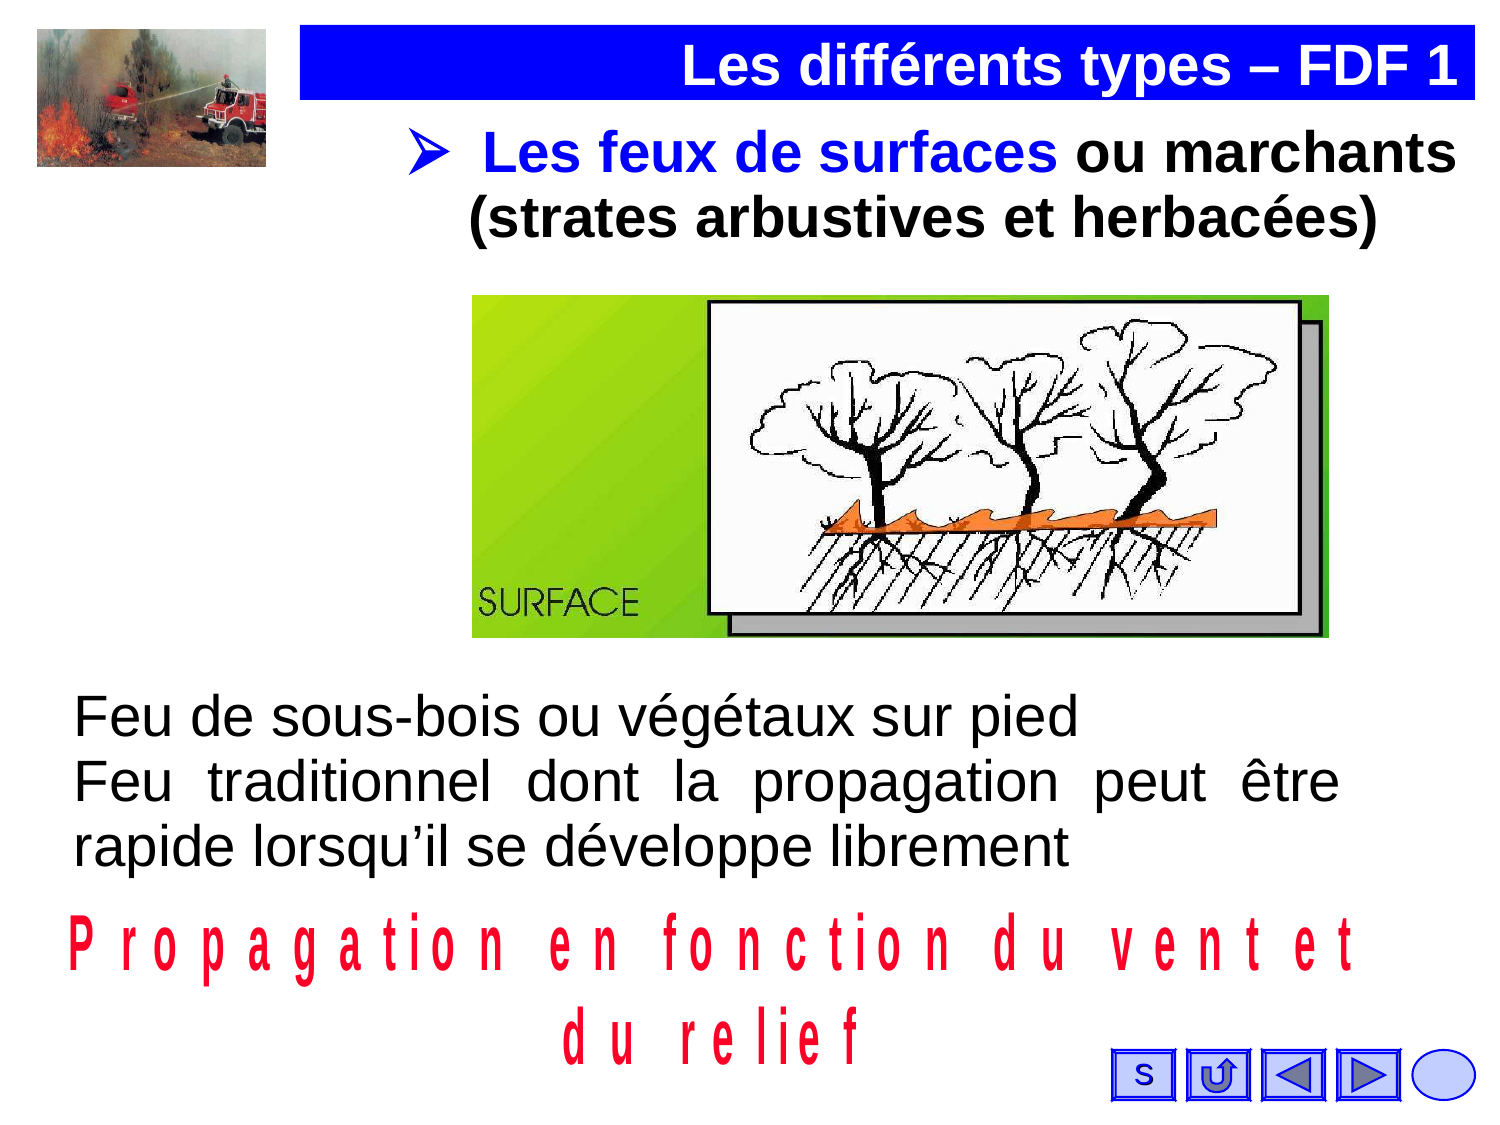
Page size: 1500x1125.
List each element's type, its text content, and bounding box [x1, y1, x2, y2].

text_box  Les feux de surfaces ou marchants (strates arbustives et herbacées) [375, 112, 1474, 258]
text_box Feu de sous-bois ou végétaux sur pied Feu traditionnel dont la propagation peut être rapide lorsqu’il se développe librement [59, 676, 1359, 885]
text_box Les différents types – FDF 1 [299, 24, 1475, 100]
picture [29, 885, 1410, 1096]
text_box [1412, 1049, 1476, 1101]
picture [472, 295, 1329, 638]
picture [37, 29, 266, 167]
